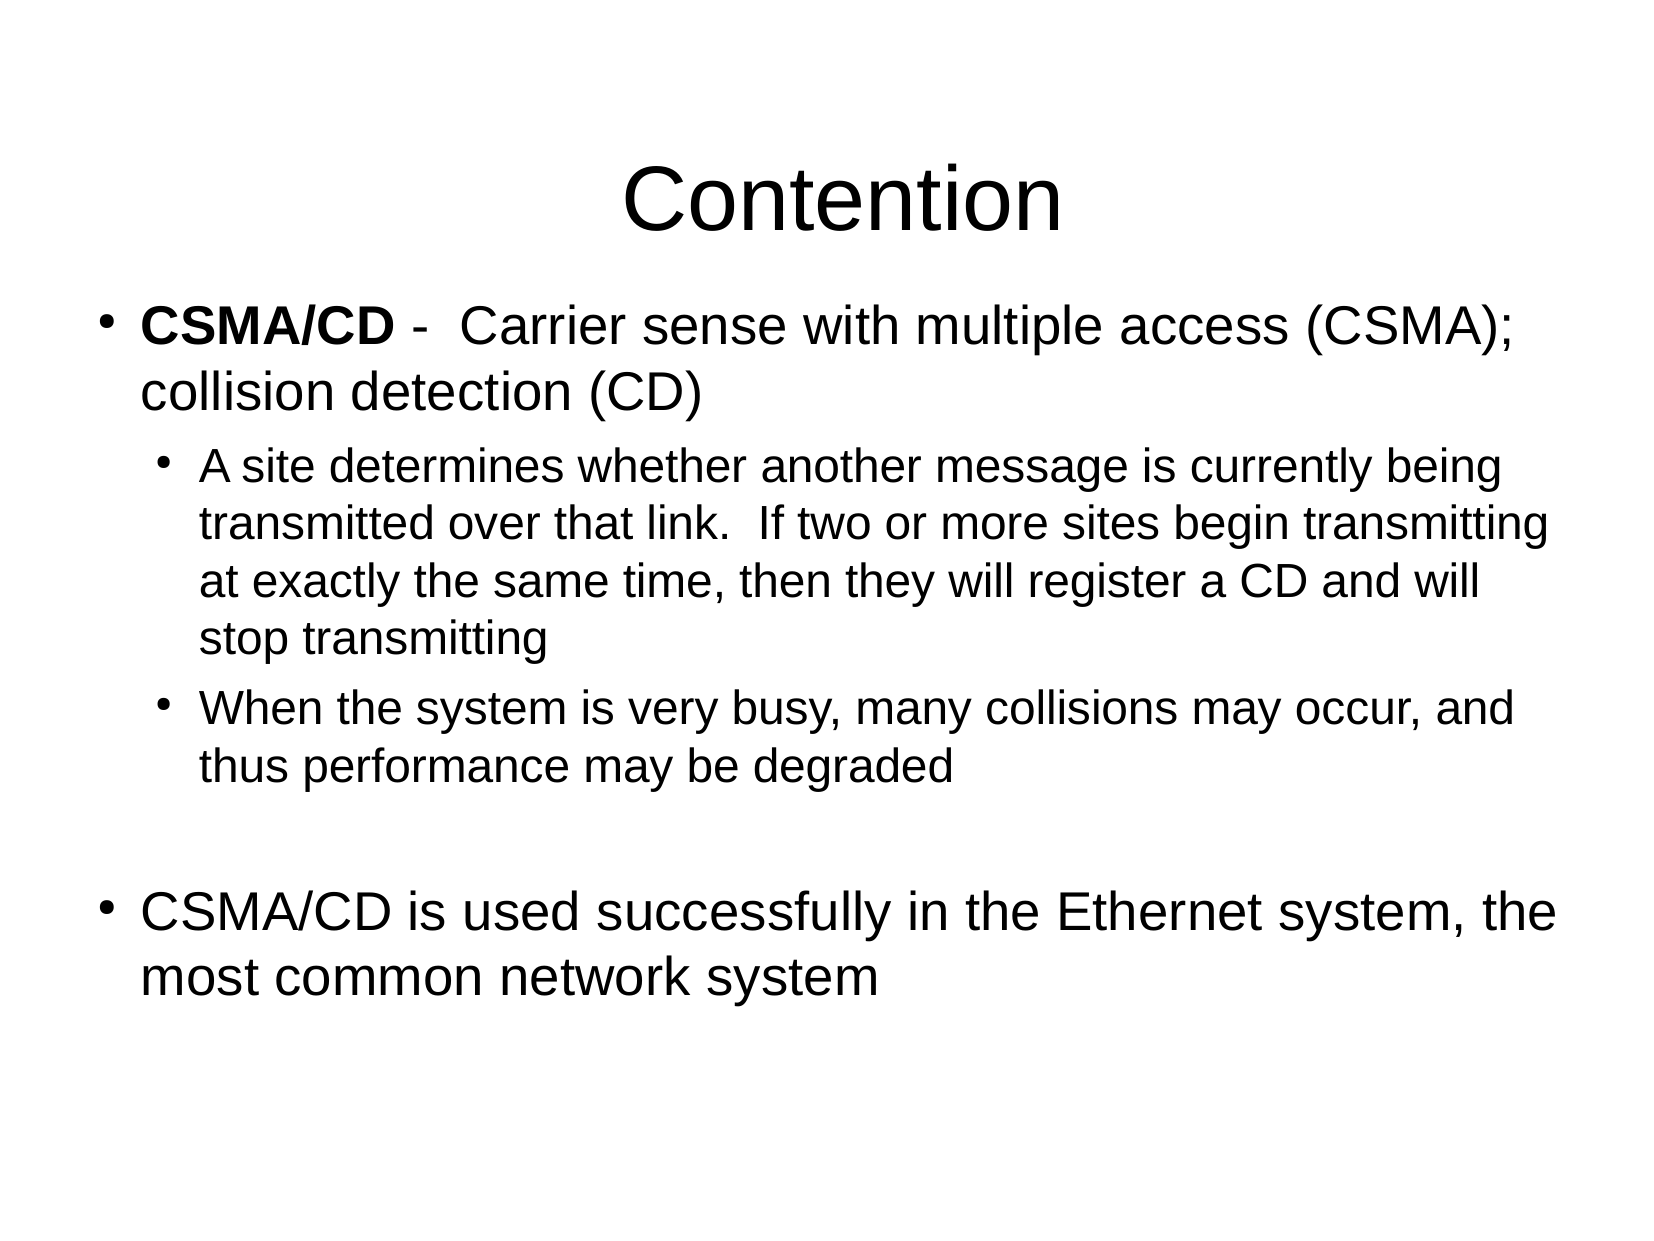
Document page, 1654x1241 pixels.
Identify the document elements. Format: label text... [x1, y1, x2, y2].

title Contention [82, 49, 1571, 257]
list CSMA/CD - Carrier sense with multiple access (CSMA); collision detection (CD) A site determines whether another message is currently being transmitted over that link. If two or more sites begin transmitting at exactly the same time, then they will register a CD and will stop transmitting When the system is very busy, many collisions may occur, and thus performance may be degraded CSMA/CD is used successfully in the Ethernet system, the most common network system [82, 290, 1571, 1010]
